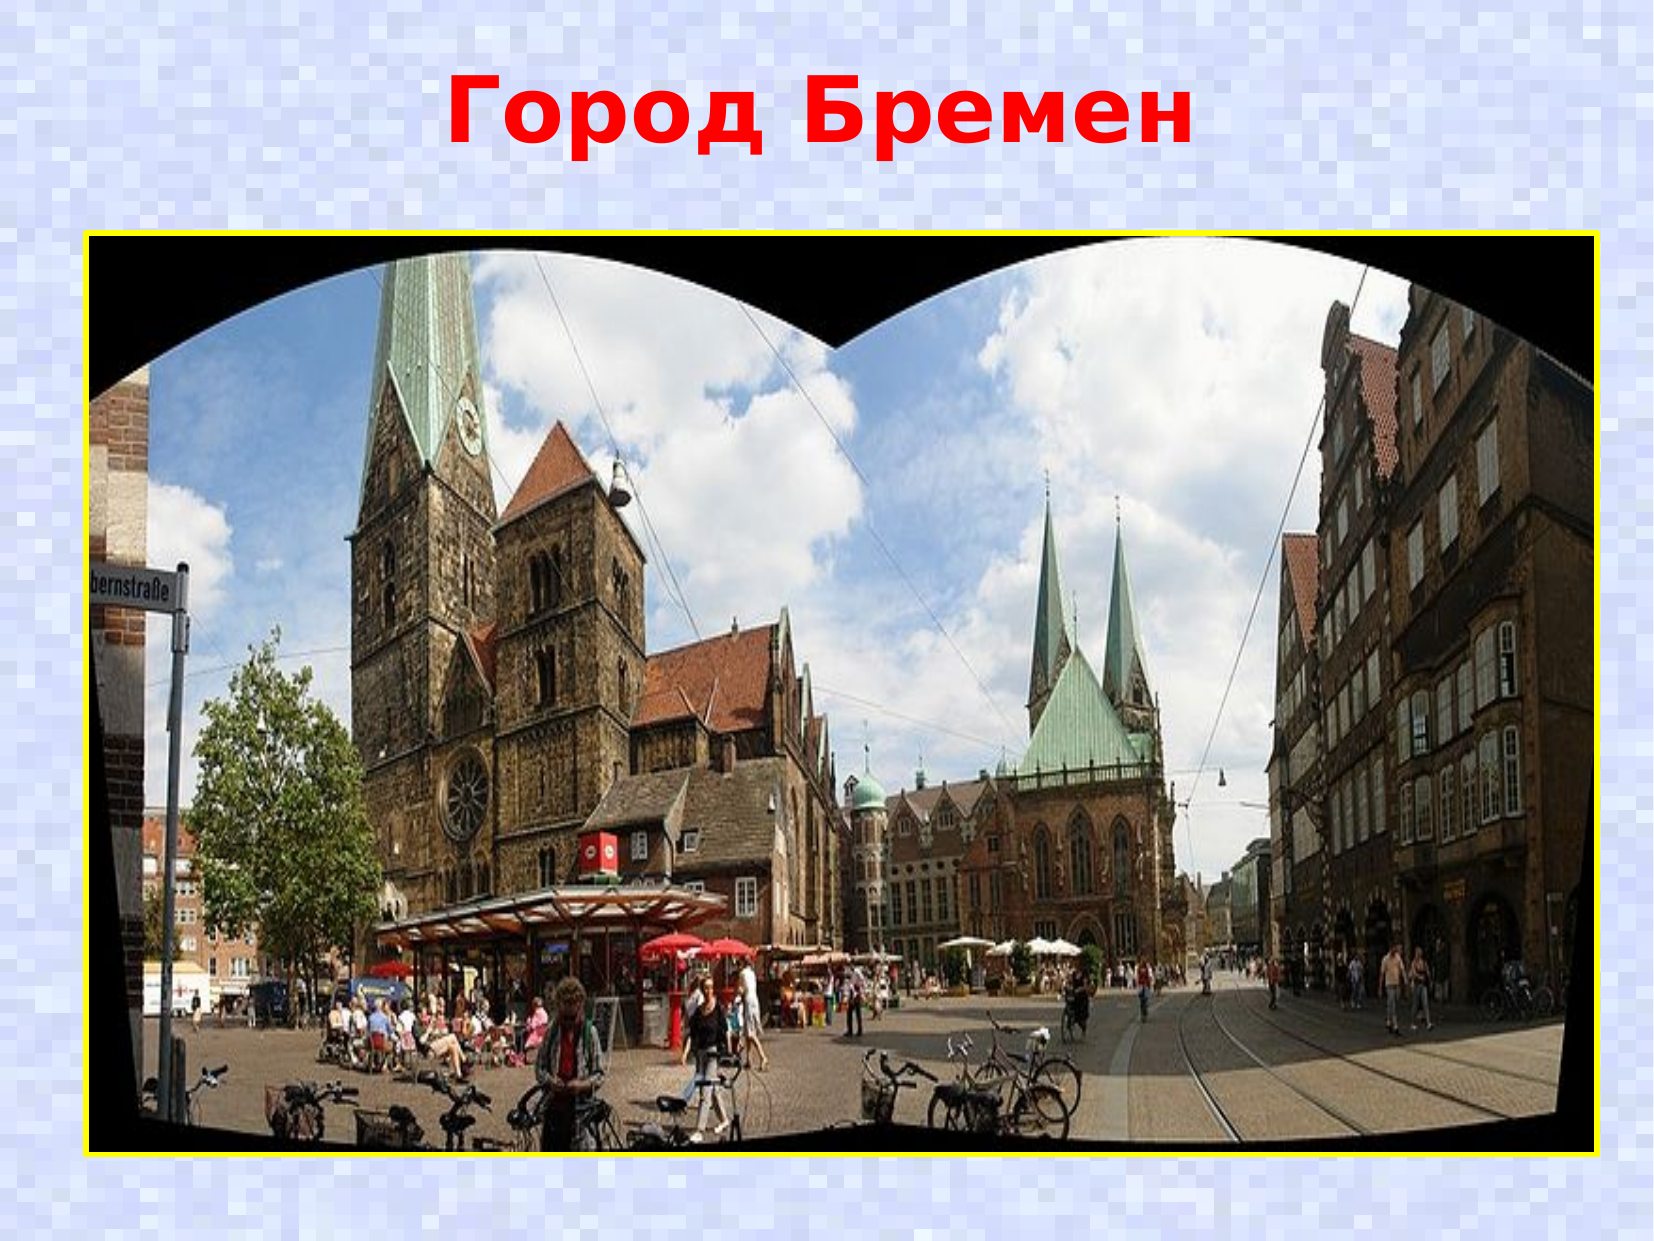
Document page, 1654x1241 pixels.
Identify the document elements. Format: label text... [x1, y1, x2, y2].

title Город Бремен [76, 14, 1565, 207]
picture [0, 0, 1654, 1241]
